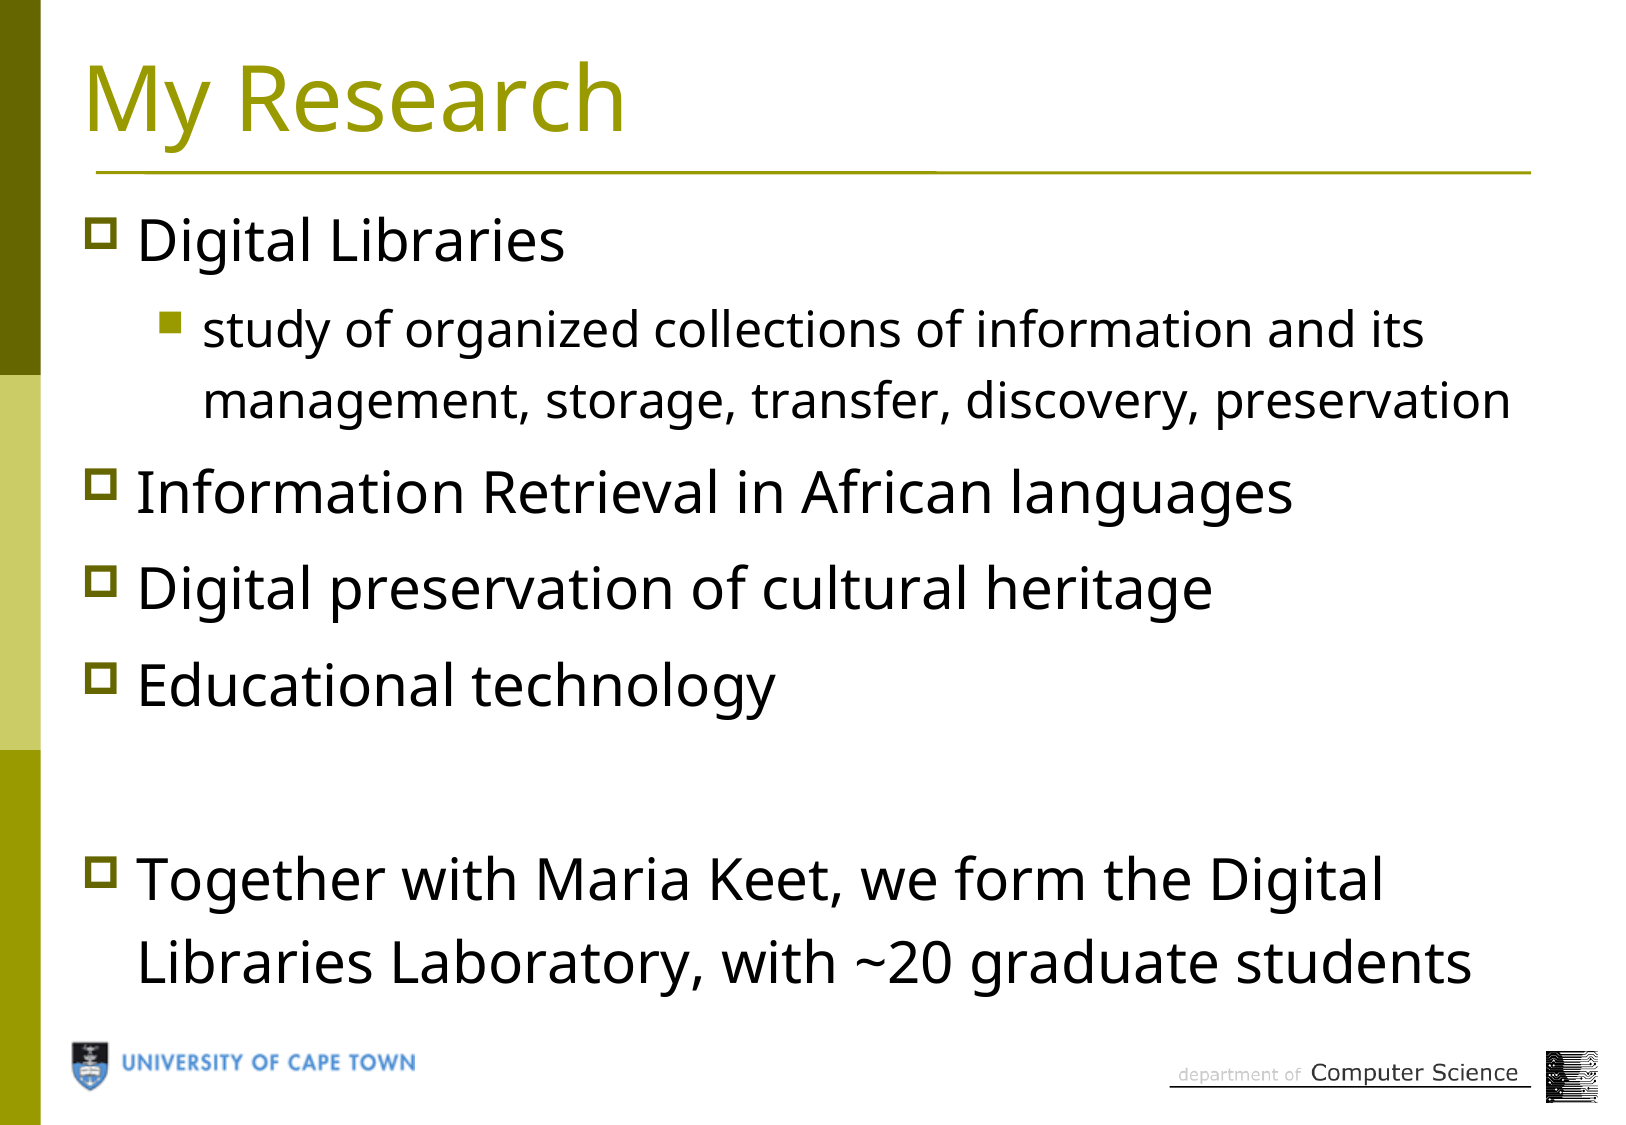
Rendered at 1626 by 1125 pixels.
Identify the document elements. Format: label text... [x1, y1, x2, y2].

picture [61, 1024, 415, 1103]
picture [1546, 1051, 1598, 1103]
picture [1169, 1043, 1532, 1091]
list Digital Libraries study of organized collections of information and its management, storage, transfer, discovery, preservation Information Retrieval in African languages Digital preservation of cultural heritage Educational technology Together with Maria Keet, we form the Digital Libraries Laboratory, with ~20 graduate students [81, 196, 1543, 1005]
title My Research [81, 29, 1543, 172]
